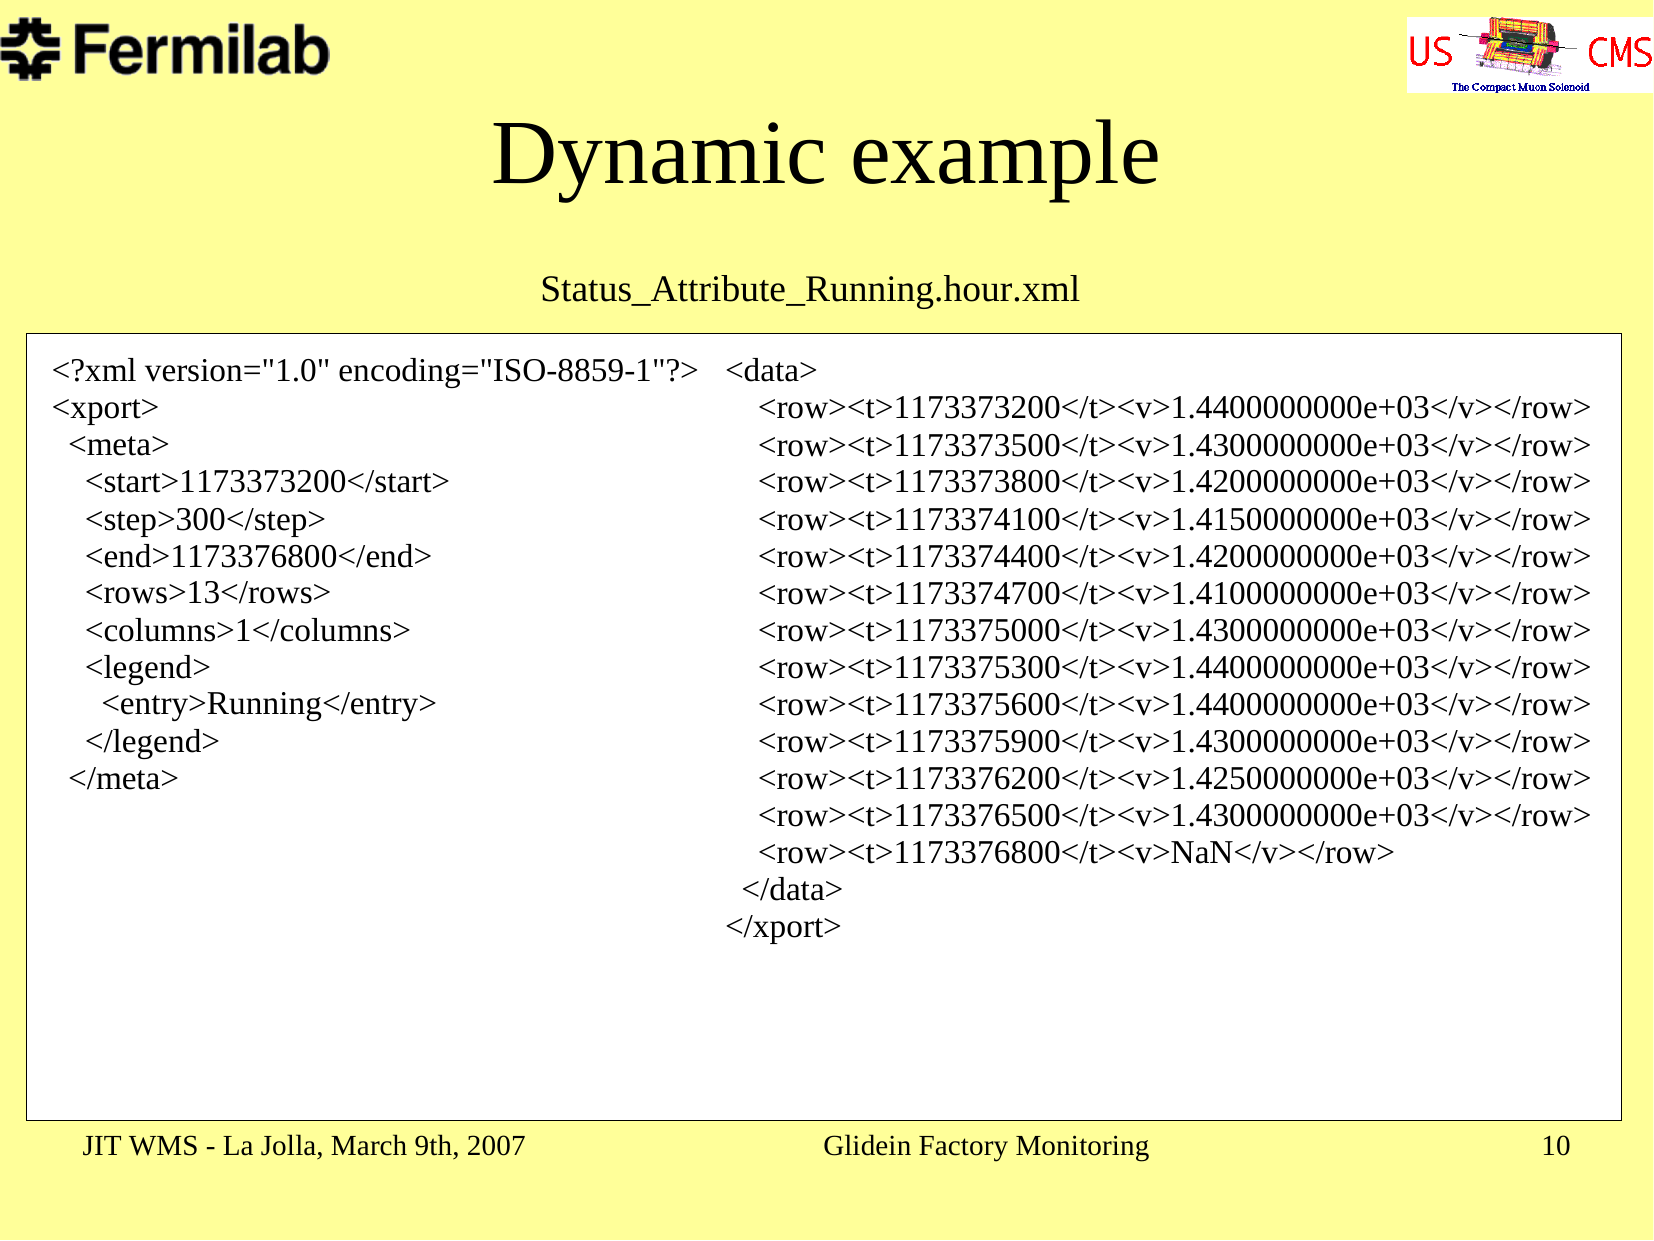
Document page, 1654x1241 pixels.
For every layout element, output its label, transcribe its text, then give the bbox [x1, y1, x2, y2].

text_box <?xml version="1.0" encoding="ISO-8859-1"?> <xport> <meta> <start>1173373200</start> <step>300</step> <end>1173376800</end> <rows>13</rows> <columns>1</columns> <legend> <entry>Running</entry> </legend> </meta> [36, 344, 710, 915]
text_box Status_Attribute_Running.hour.xml [525, 260, 1097, 328]
text_box <data> <row><t>1173373200</t><v>1.4400000000e+03</v></row> <row><t>1173373500</t><v>1.4300000000e+03</v></row> <row><t>1173373800</t><v>1.4200000000e+03</v></row> <row><t>1173374100</t><v>1.4150000000e+03</v></row> <row><t>1173374400</t><v>1.4200000000e+03</v></row> <row><t>1173374700</t><v>1.4100000000e+03</v></row> <row><t>1173375000</t><v>1.4300000000e+03</v></row> <row><t>1173375300</t><v>1.4400000000e+03</v></row> <row><t>1173375600</t><v>1.4400000000e+03</v></row> <row><t>1173375900</t><v>1.4300000000e+03</v></row> <row><t>1173376200</t><v>1.4250000000e+03</v></row> <row><t>1173376500</t><v>1.4300000000e+03</v></row> <row><t>1173376800</t><v>NaN</v></row> </data> </xport> [710, 344, 1610, 1100]
picture [1407, 17, 1654, 93]
text_box [26, 333, 1622, 1121]
picture [0, 17, 330, 81]
title Dynamic example [82, 49, 1571, 257]
